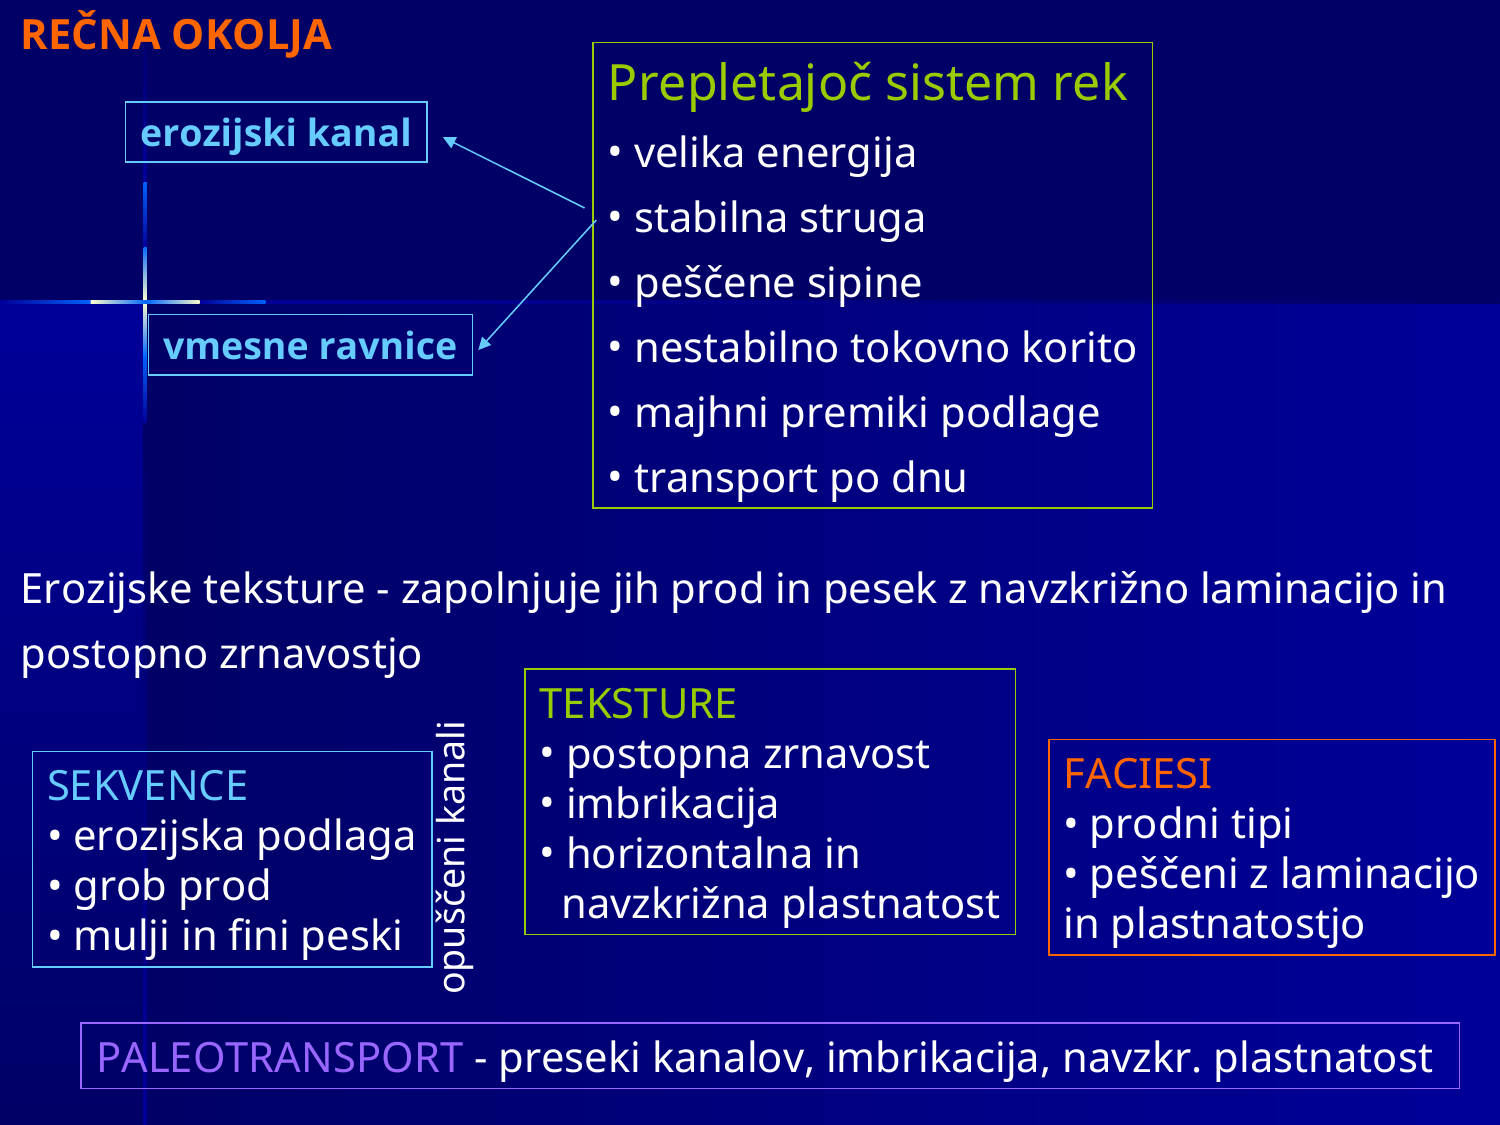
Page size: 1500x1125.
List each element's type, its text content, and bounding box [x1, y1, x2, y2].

text_box Erozijske teksture - zapolnjuje jih prod in pesek z navzkrižno laminacijo in postopno zrnavostjo [6, 538, 1474, 685]
text_box FACIESI prodni tipi peščeni z laminacijo in plastnatostjo [1048, 739, 1496, 956]
text_box vmesne ravnice [148, 314, 473, 375]
text_box TEKSTURE postopna zrnavost imbrikacija horizontalna in navzkrižna plastnatost [525, 668, 1016, 935]
text_box SEKVENCE erozijska podlaga grob prod mulji in fini peski [32, 751, 419, 968]
text_box PALEOTRANSPORT - preseki kanalov, imbrikacija, navzkr. plastnatost [81, 1023, 1460, 1089]
text_box erozijski kanal [125, 101, 428, 163]
text_box REČNA OKOLJA [6, 0, 348, 66]
text_box opuščeni kanali [419, 706, 480, 1010]
text_box Prepletajoč sistem rek velika energija stabilna struga peščene sipine nestabilno tokovno korito majhni premiki podlage transport po dnu [593, 42, 1153, 509]
